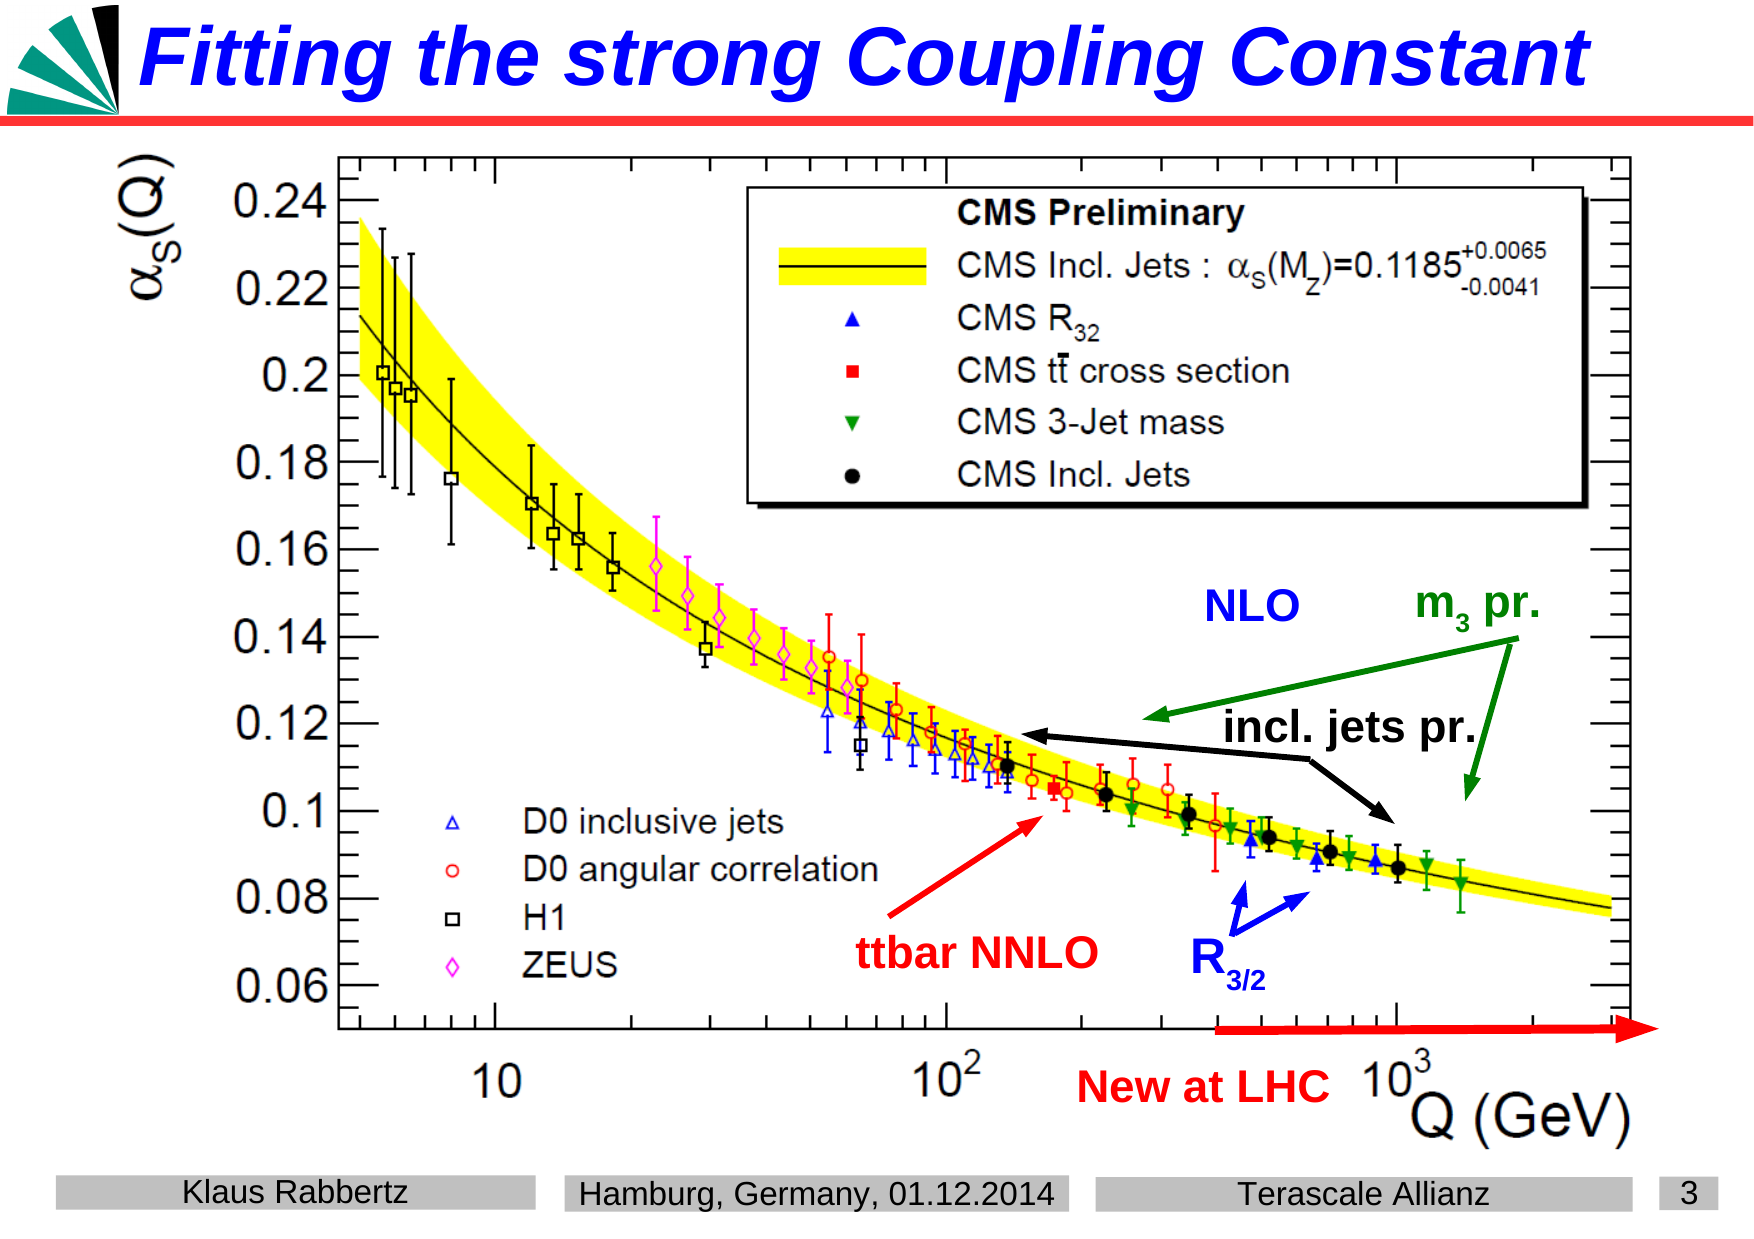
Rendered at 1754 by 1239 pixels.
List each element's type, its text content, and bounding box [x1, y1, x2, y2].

text_box NLO [1192, 573, 1311, 637]
text_box R3/2 [1178, 922, 1279, 1003]
title Fitting the strong Coupling Constant [123, 5, 1606, 108]
text_box ttbar NNLO [843, 921, 1106, 985]
text_box New at LHC [1064, 1055, 1338, 1119]
text_box m3 pr. [1402, 569, 1564, 644]
text_box incl. jets pr. [1210, 695, 1485, 759]
picture [7, 5, 119, 116]
picture [110, 140, 1643, 1158]
